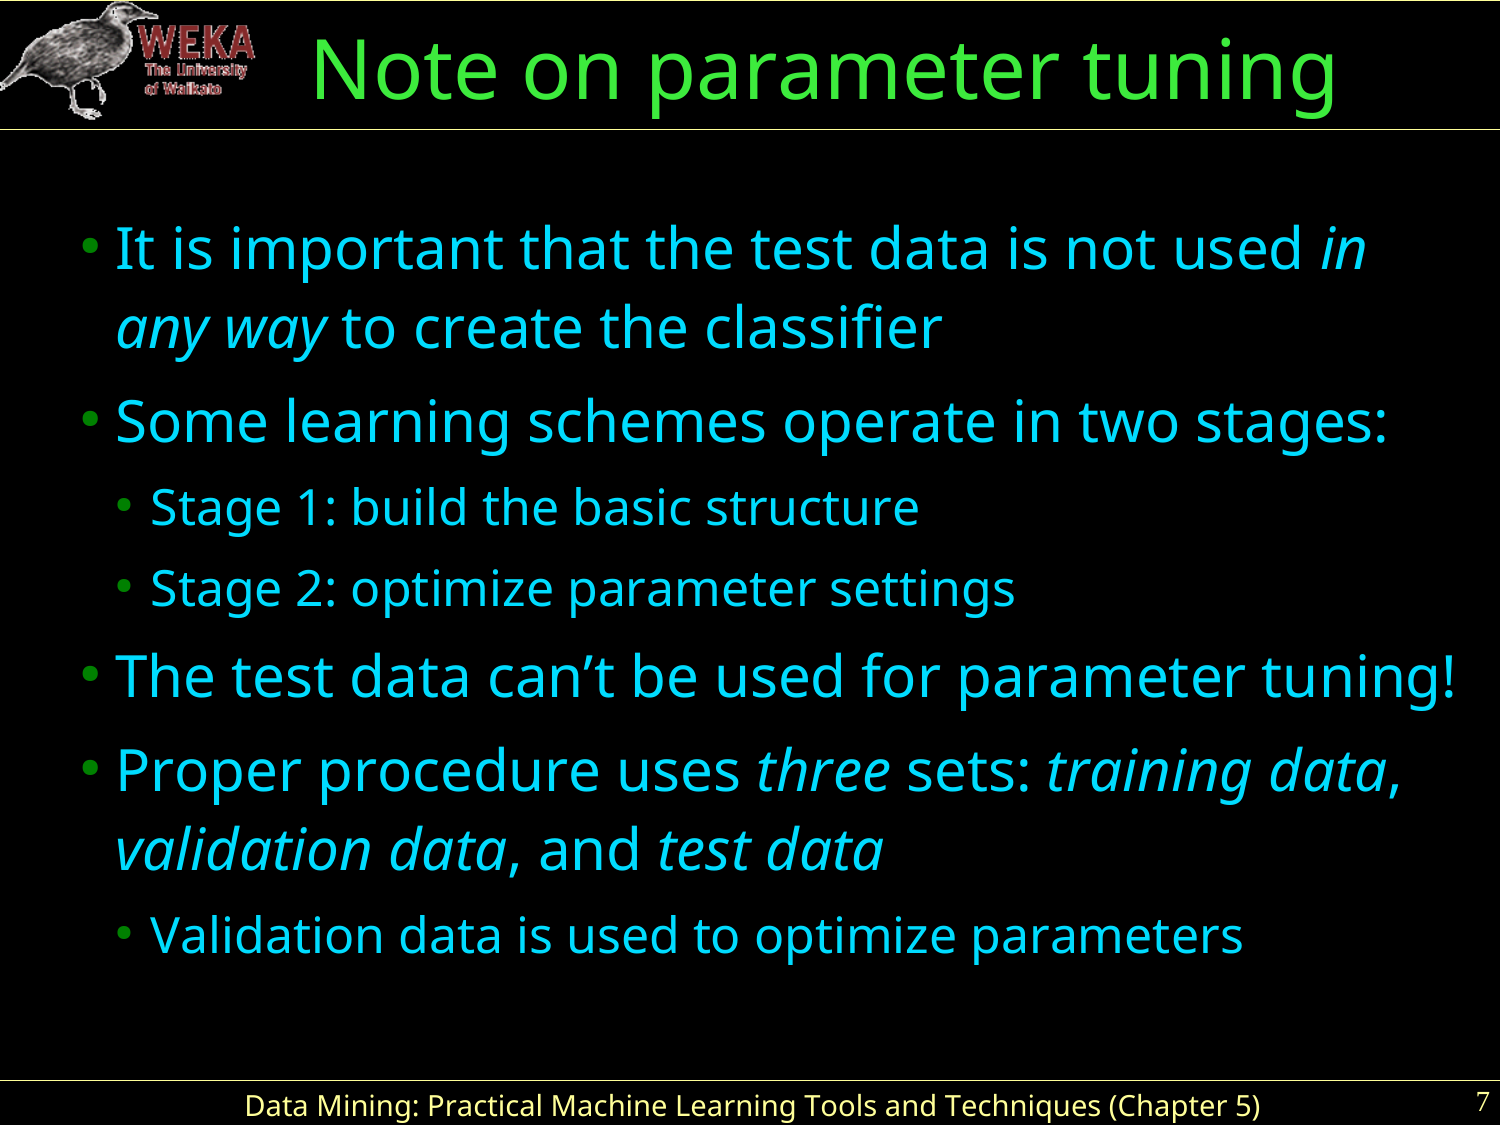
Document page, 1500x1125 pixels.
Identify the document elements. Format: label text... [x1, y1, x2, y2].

text_box It is important that the test data is not used in any way to create the classifier Some learning schemes operate in two stages: Stage 1: build the basic structure Stage 2: optimize parameter settings The test data can’t be used for parameter tuning! Proper procedure uses three sets: training data, validation data, and test data Validation data is used to optimize parameters [29, 200, 1477, 876]
title Note on parameter tuning [295, 0, 1500, 148]
picture [0, 1, 266, 129]
